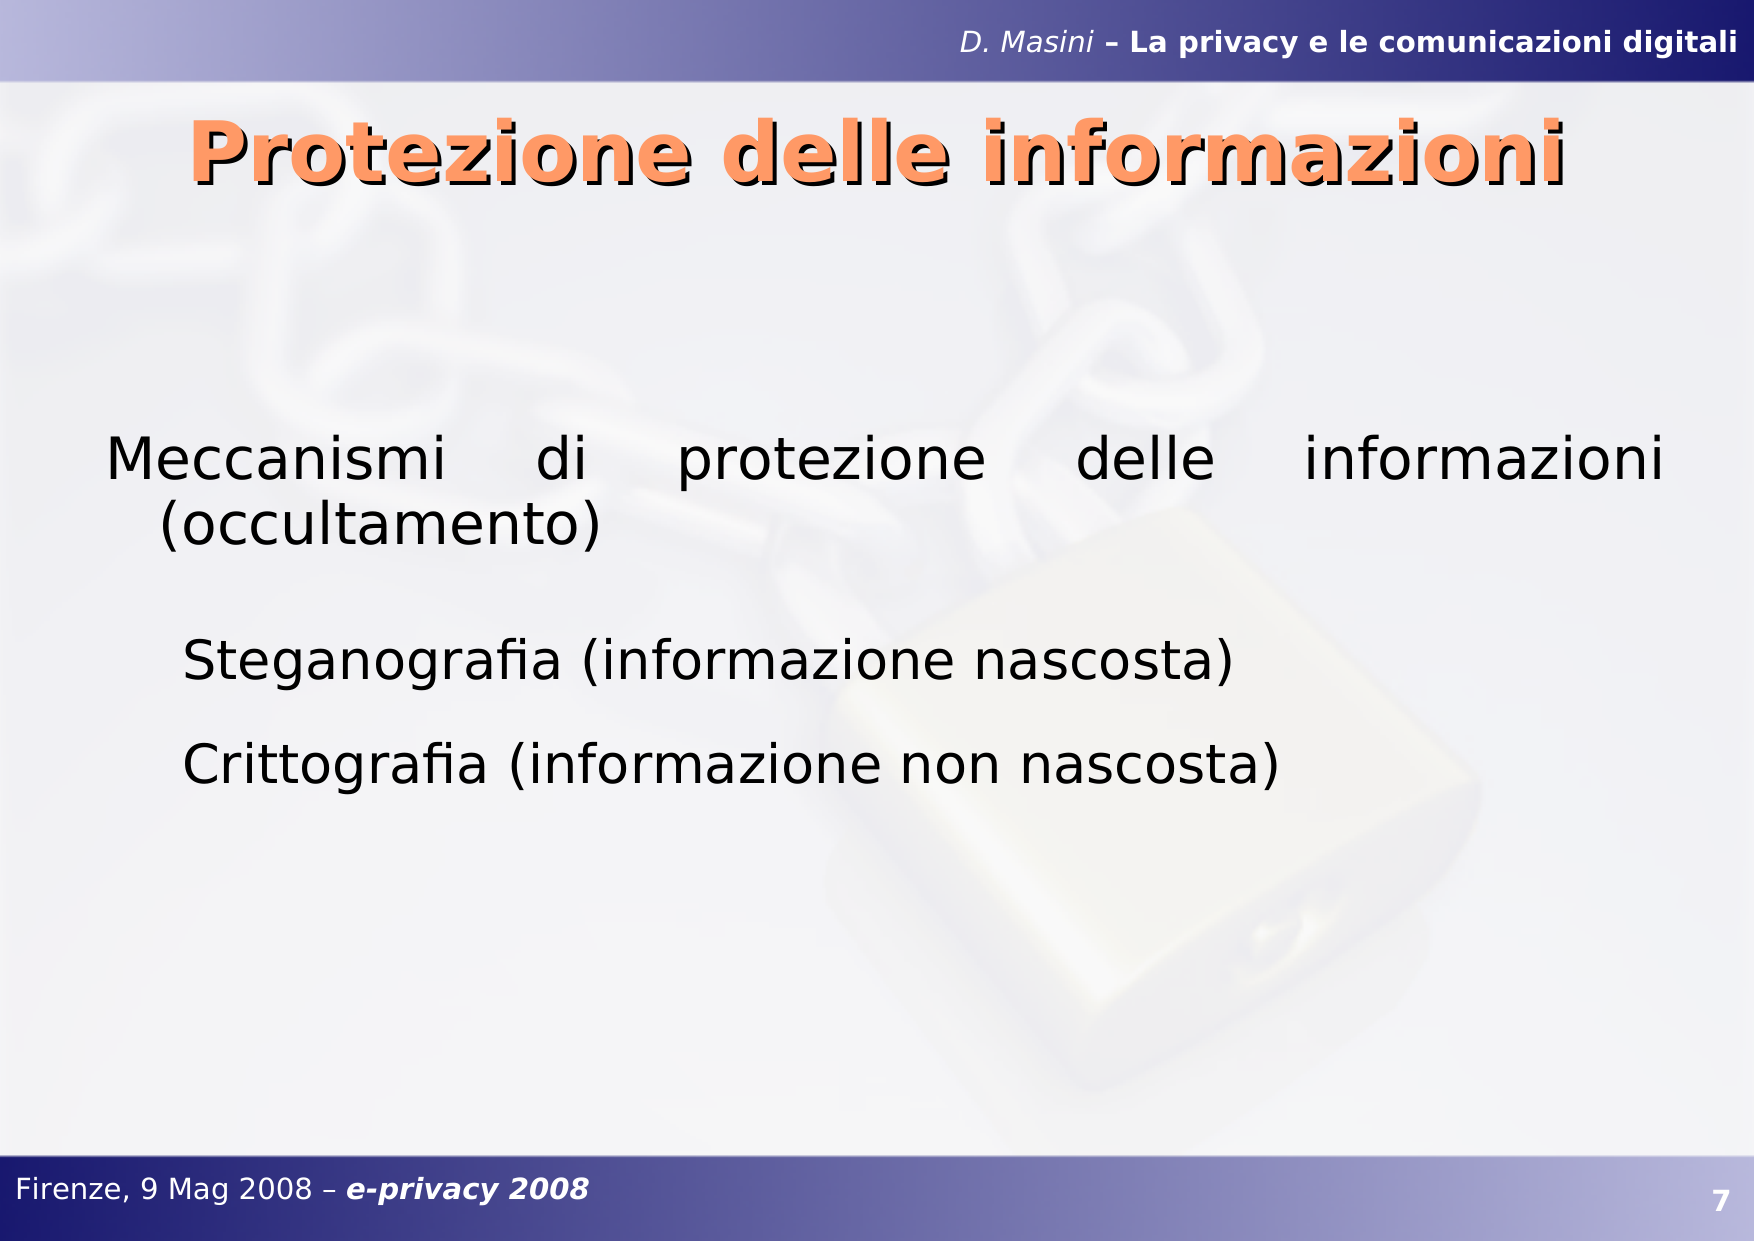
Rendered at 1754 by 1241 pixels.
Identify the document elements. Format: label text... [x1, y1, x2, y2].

title Protezione delle informazioni [87, 49, 1667, 257]
list Meccanismi di protezione delle informazioni (occultamento) Steganografia (informazione nascosta) Crittografia (informazione non nascosta) [87, 427, 1667, 1108]
picture [0, 0, 1754, 1241]
